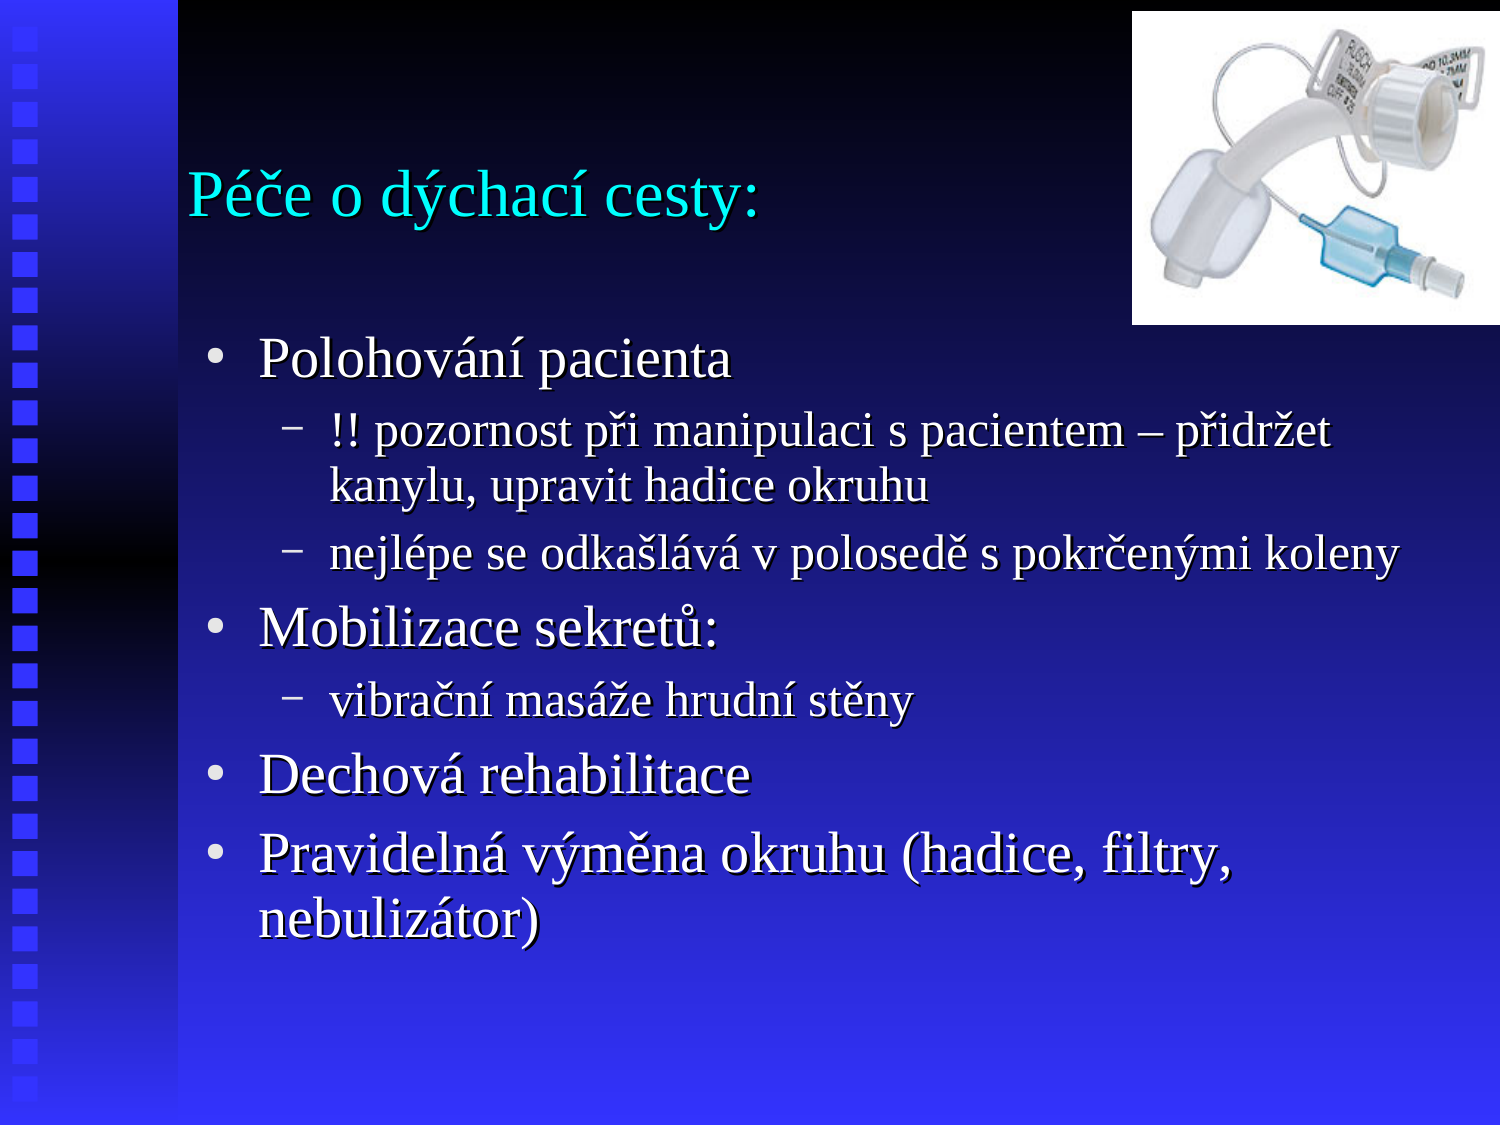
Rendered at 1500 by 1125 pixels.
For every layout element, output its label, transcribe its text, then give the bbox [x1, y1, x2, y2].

picture [1132, 11, 1500, 325]
list Polohování pacienta !! pozornost při manipulaci s pacientem – přidržet kanylu, upravit hadice okruhu nejlépe se odkašlává v polosedě s pokrčenými koleny Mobilizace sekretů: vibrační masáže hrudní stěny Dechová rehabilitace Pravidelná výměna okruhu (hadice, filtry, nebulizátor) [187, 324, 1463, 1000]
title Péče o dýchací cesty: [187, 99, 1132, 288]
